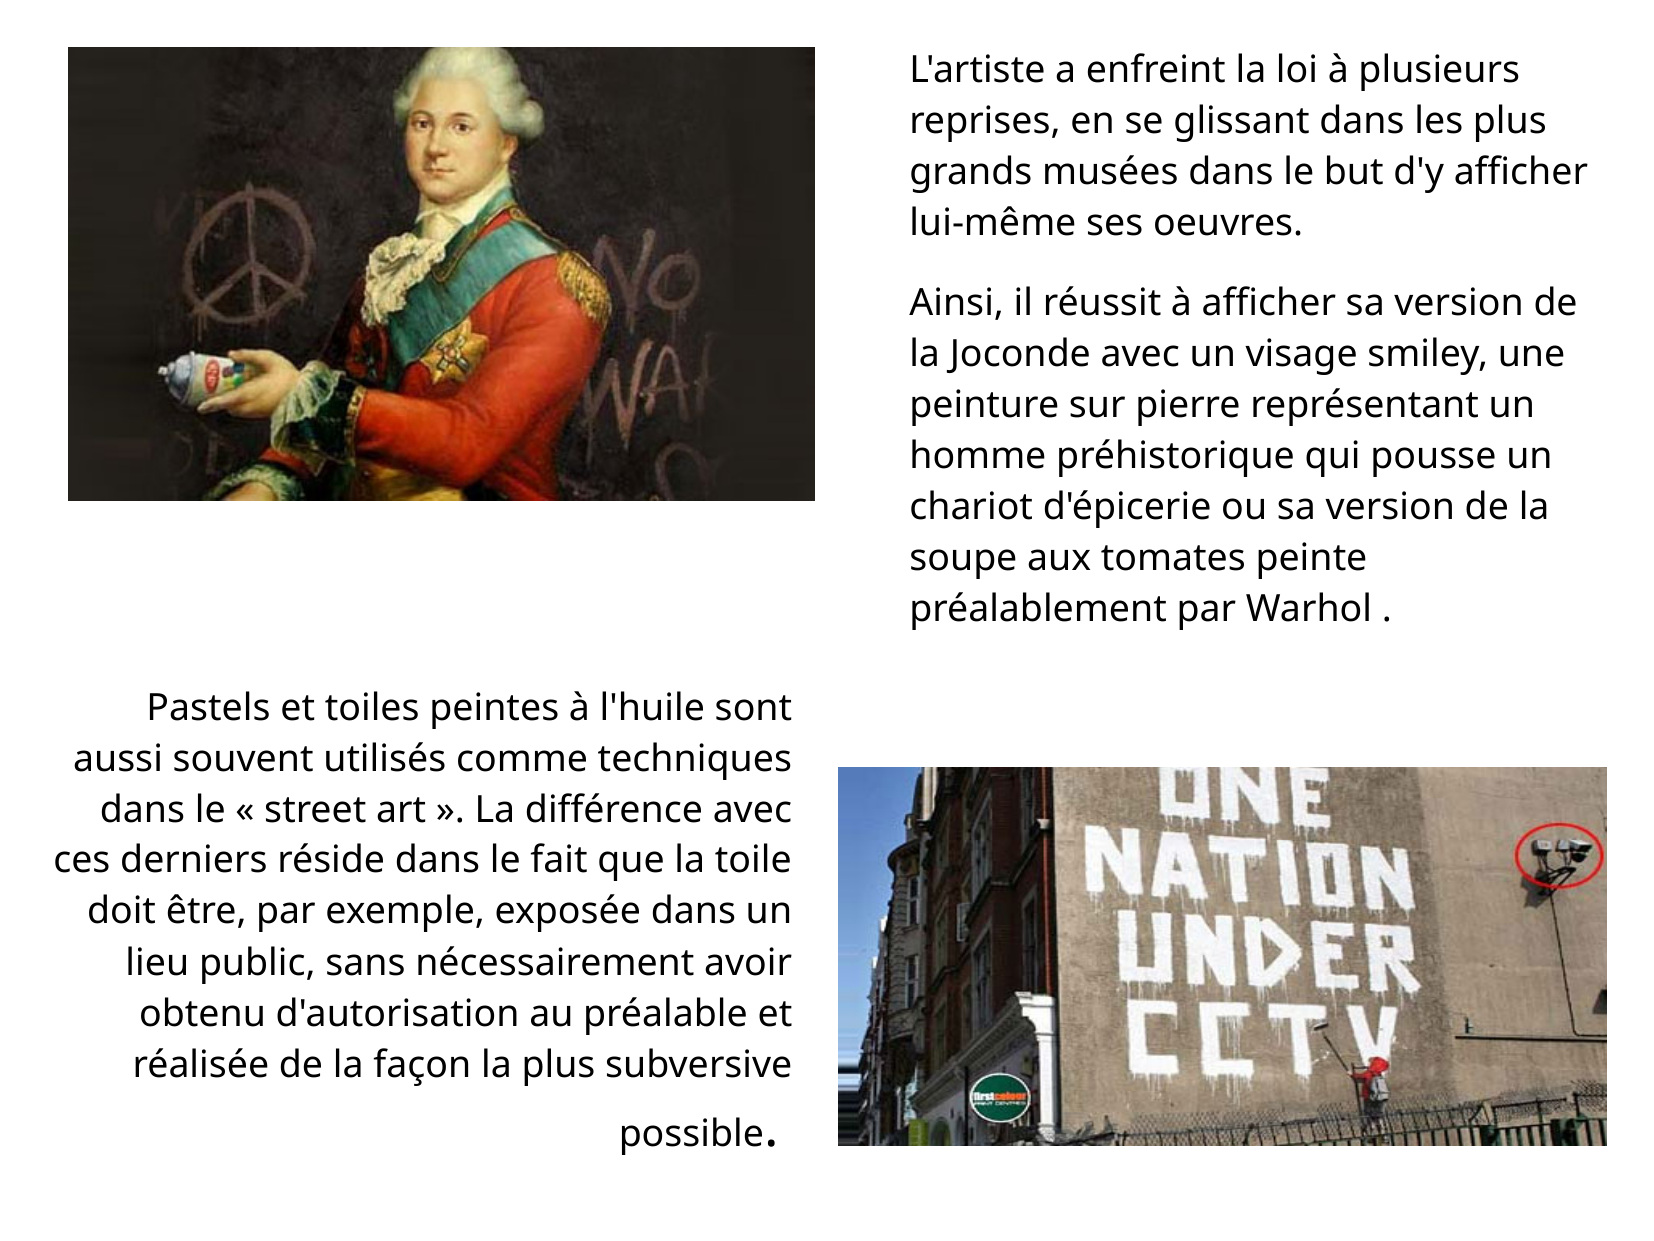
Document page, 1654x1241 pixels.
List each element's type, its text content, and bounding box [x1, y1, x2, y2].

text_box Pastels et toiles peintes à l'huile sont aussi souvent utilisés comme techniques dans le « street art ». La différence avec ces derniers réside dans le fait que la toile doit être, par exemple, exposée dans un lieu public, sans nécessairement avoir obtenu d'autorisation au préalable et réalisée de la façon la plus subversive possible. [47, 673, 793, 1169]
picture [68, 47, 815, 501]
list L'artiste a enfreint la loi à plusieurs reprises, en se glissant dans les plus grands musées dans le but d'y afficher lui-même ses oeuvres. Ainsi, il réussit à afficher sa version de la Joconde avec un visage smiley, une peinture sur pierre représentant un homme préhistorique qui pousse un chariot d'épicerie ou sa version de la soupe aux tomates peinte préalablement par Warhol . [838, 42, 1596, 650]
picture [838, 767, 1607, 1146]
